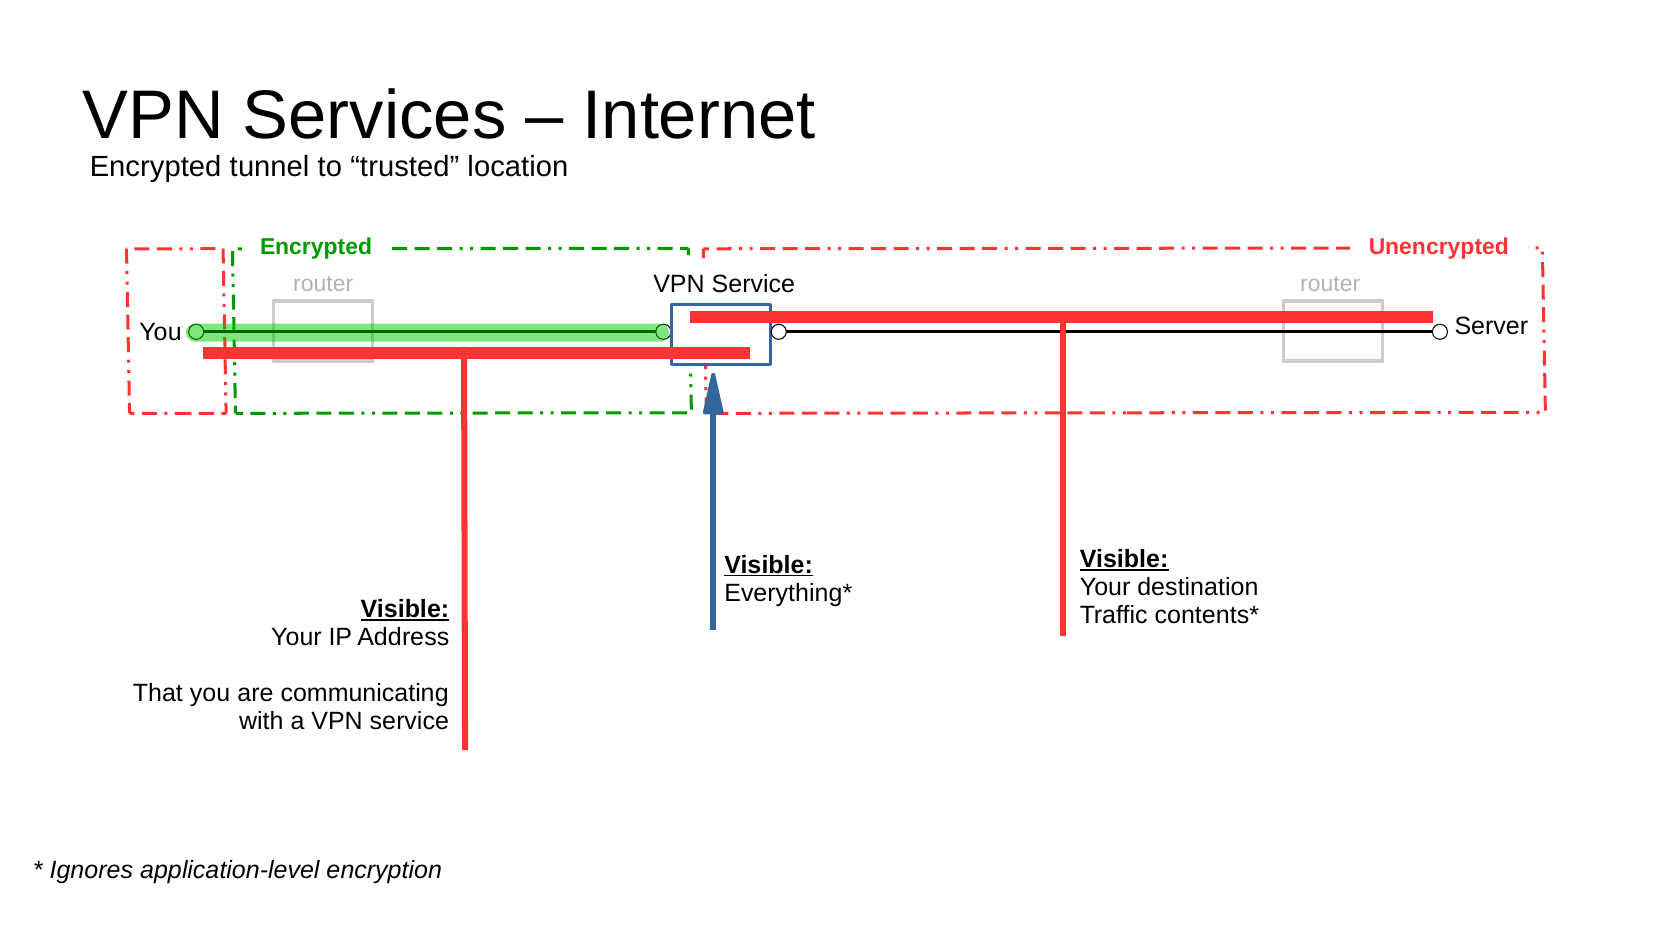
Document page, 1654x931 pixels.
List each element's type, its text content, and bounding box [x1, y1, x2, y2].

text_box Visible: Your destination Traffic contents* [1065, 537, 1501, 749]
text_box router [1277, 263, 1383, 307]
text_box [126, 248, 225, 323]
text_box [214, 342, 225, 347]
text_box [772, 325, 785, 338]
text_box [1066, 333, 1546, 413]
text_box Visible: Your IP Address That you are communicating with a VPN service [105, 587, 465, 771]
text_box * Ignores application-level encryption [18, 848, 514, 903]
text_box You [108, 310, 214, 354]
text_box Encrypted [242, 226, 391, 267]
title VPN Services – Internet [82, 37, 1571, 193]
text_box Visible: Everything* [709, 543, 980, 699]
text_box [234, 359, 461, 414]
text_box Encrypted tunnel to “trusted” location [75, 142, 916, 223]
text_box [232, 247, 1544, 414]
text_box [128, 354, 227, 414]
text_box [781, 323, 1060, 330]
text_box Server [1438, 303, 1544, 347]
text_box Unencrypted [1350, 226, 1528, 268]
text_box VPN Service [630, 262, 819, 305]
text_box [1434, 326, 1438, 338]
text_box router [270, 267, 376, 307]
